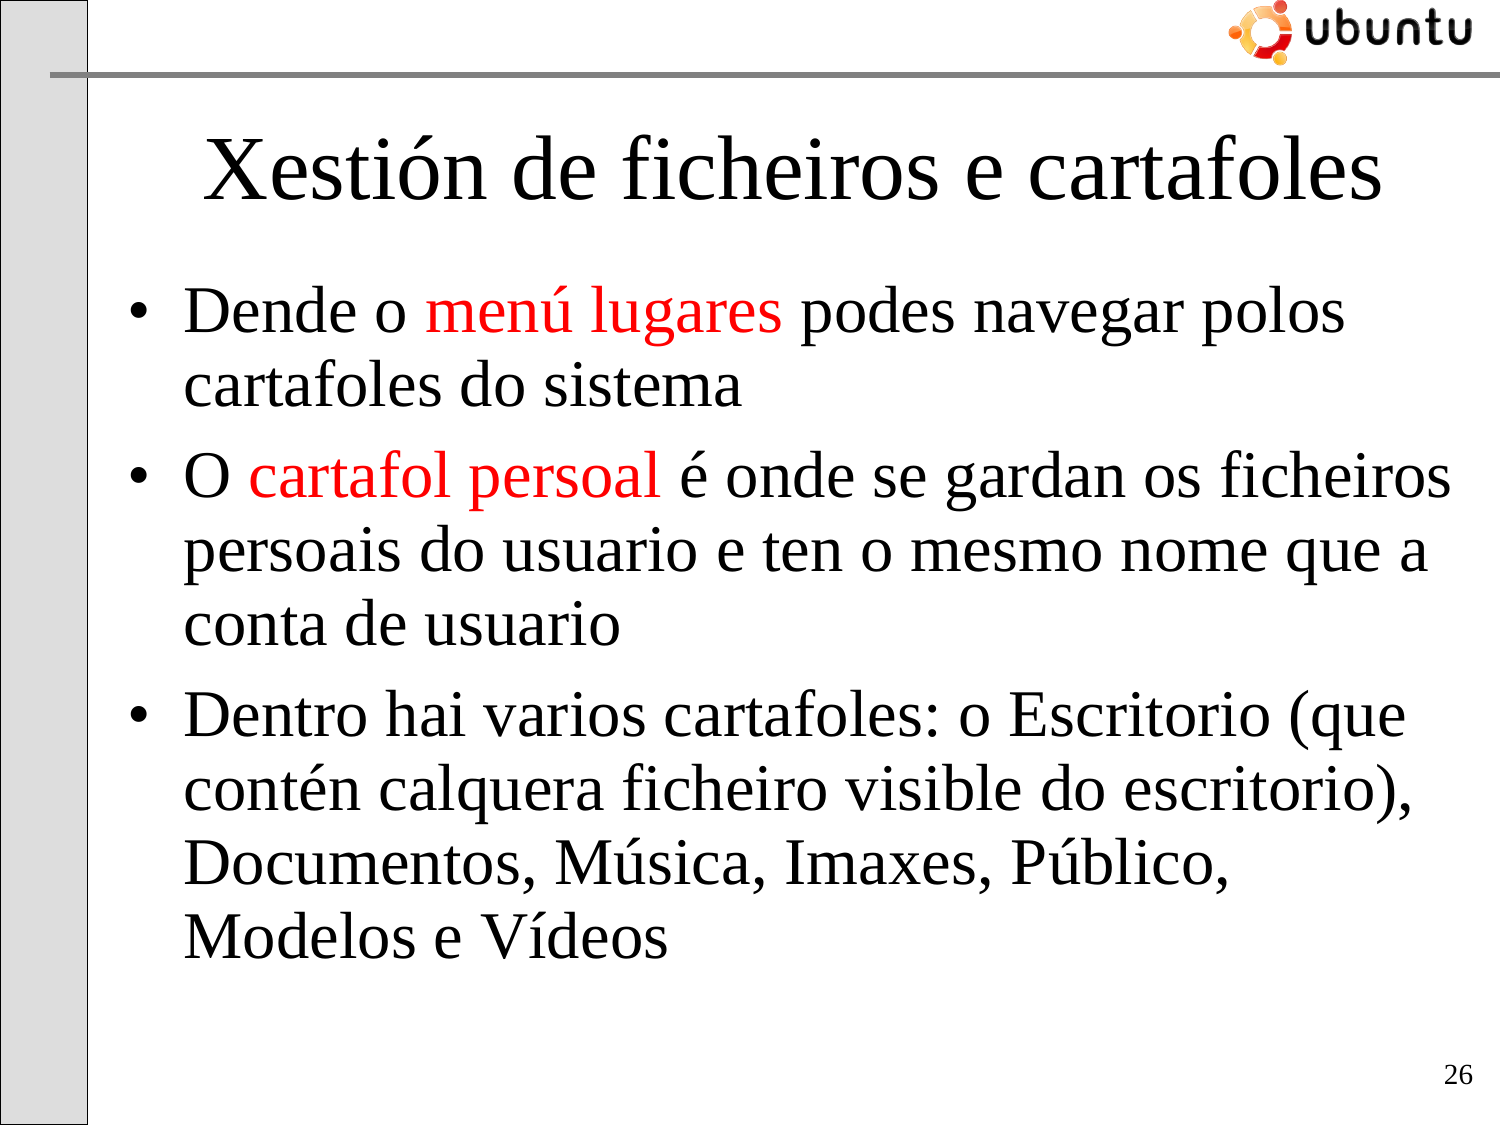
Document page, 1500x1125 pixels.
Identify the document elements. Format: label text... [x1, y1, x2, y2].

list Dende o menú lugares podes navegar polos cartafoles do sistema O cartafol persoal é onde se gardan os ficheiros persoais do usuario e ten o mesmo nome que a conta de usuario Dentro hai varios cartafoles: o Escritorio (que contén calquera ficheiro visible do escritorio), Documentos, Música, Imaxes, Público, Modelos e Vídeos [112, 265, 1477, 1125]
picture [1221, 0, 1483, 71]
title Xestión de ficheiros e cartafoles [112, 99, 1477, 237]
